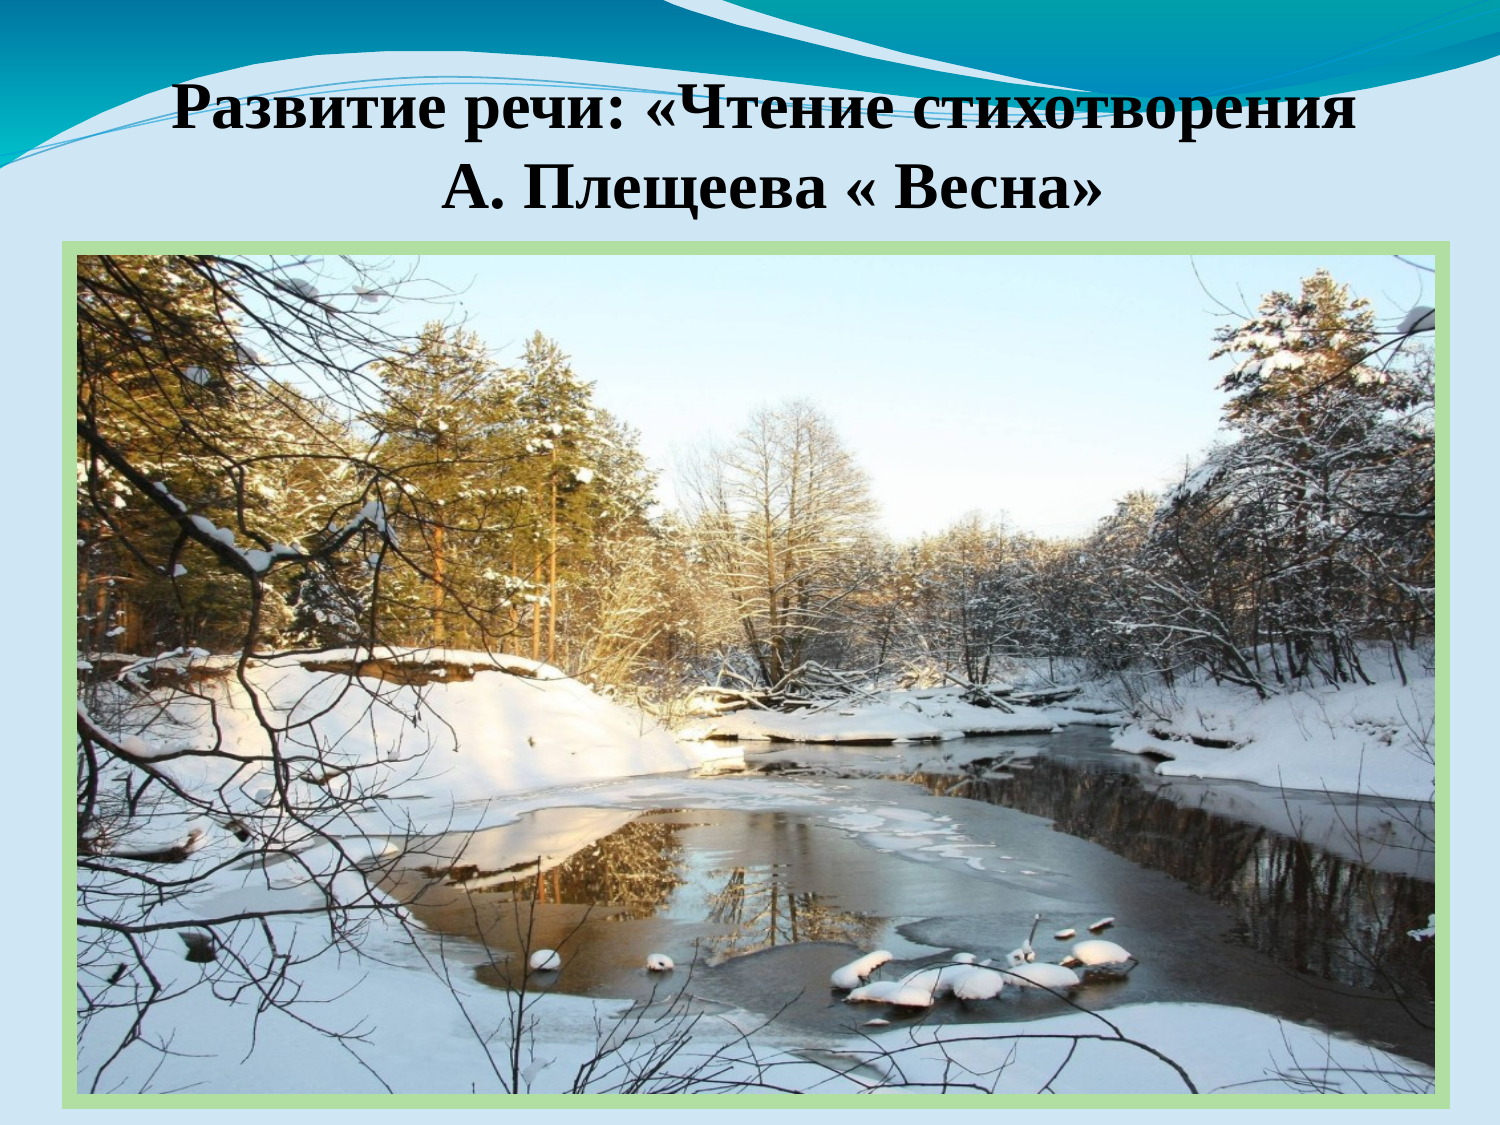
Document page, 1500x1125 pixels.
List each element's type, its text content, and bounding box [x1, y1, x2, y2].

text_box Развитие речи: «Чтение стихотворения А. Плещеева « Весна» [112, 54, 1435, 230]
picture [76, 255, 1436, 1094]
